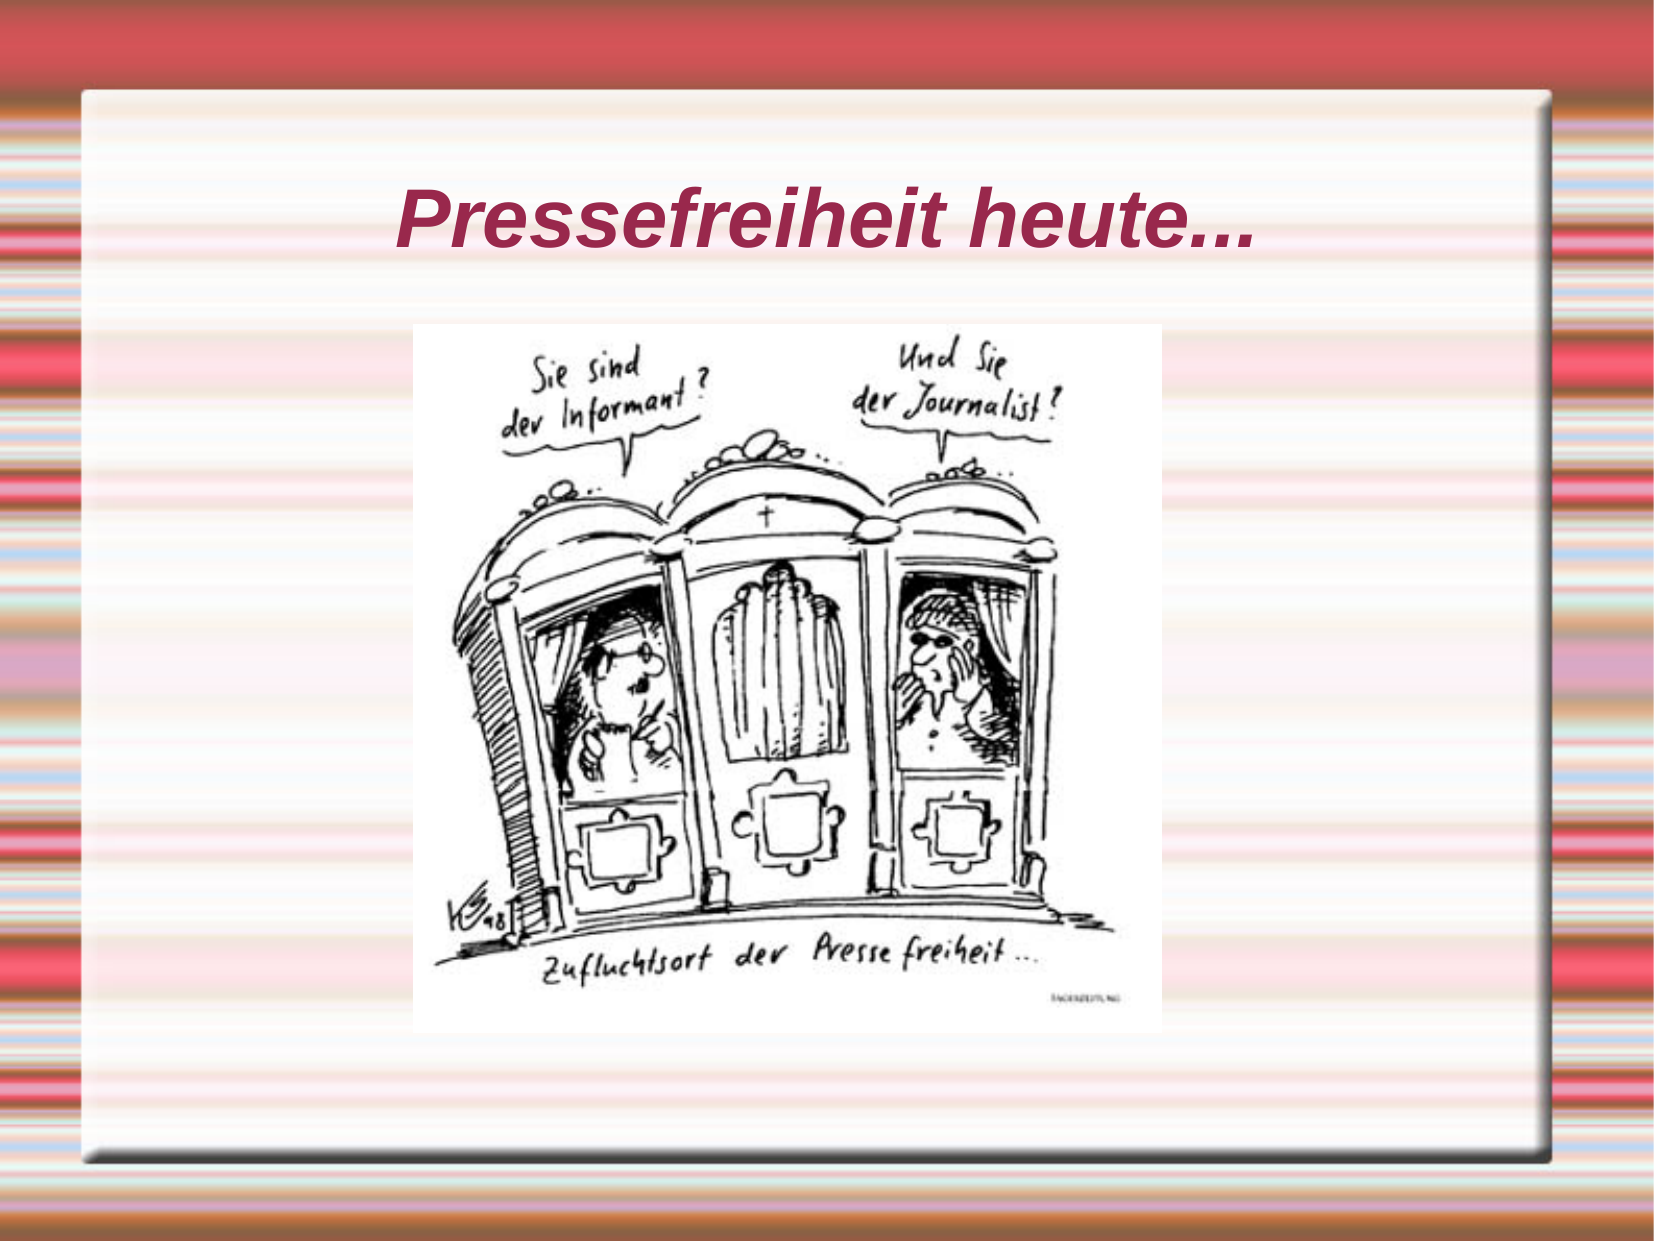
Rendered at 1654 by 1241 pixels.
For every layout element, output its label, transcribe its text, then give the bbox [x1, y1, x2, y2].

title Pressefreiheit heute... [121, 114, 1534, 322]
picture [0, 0, 1654, 1241]
